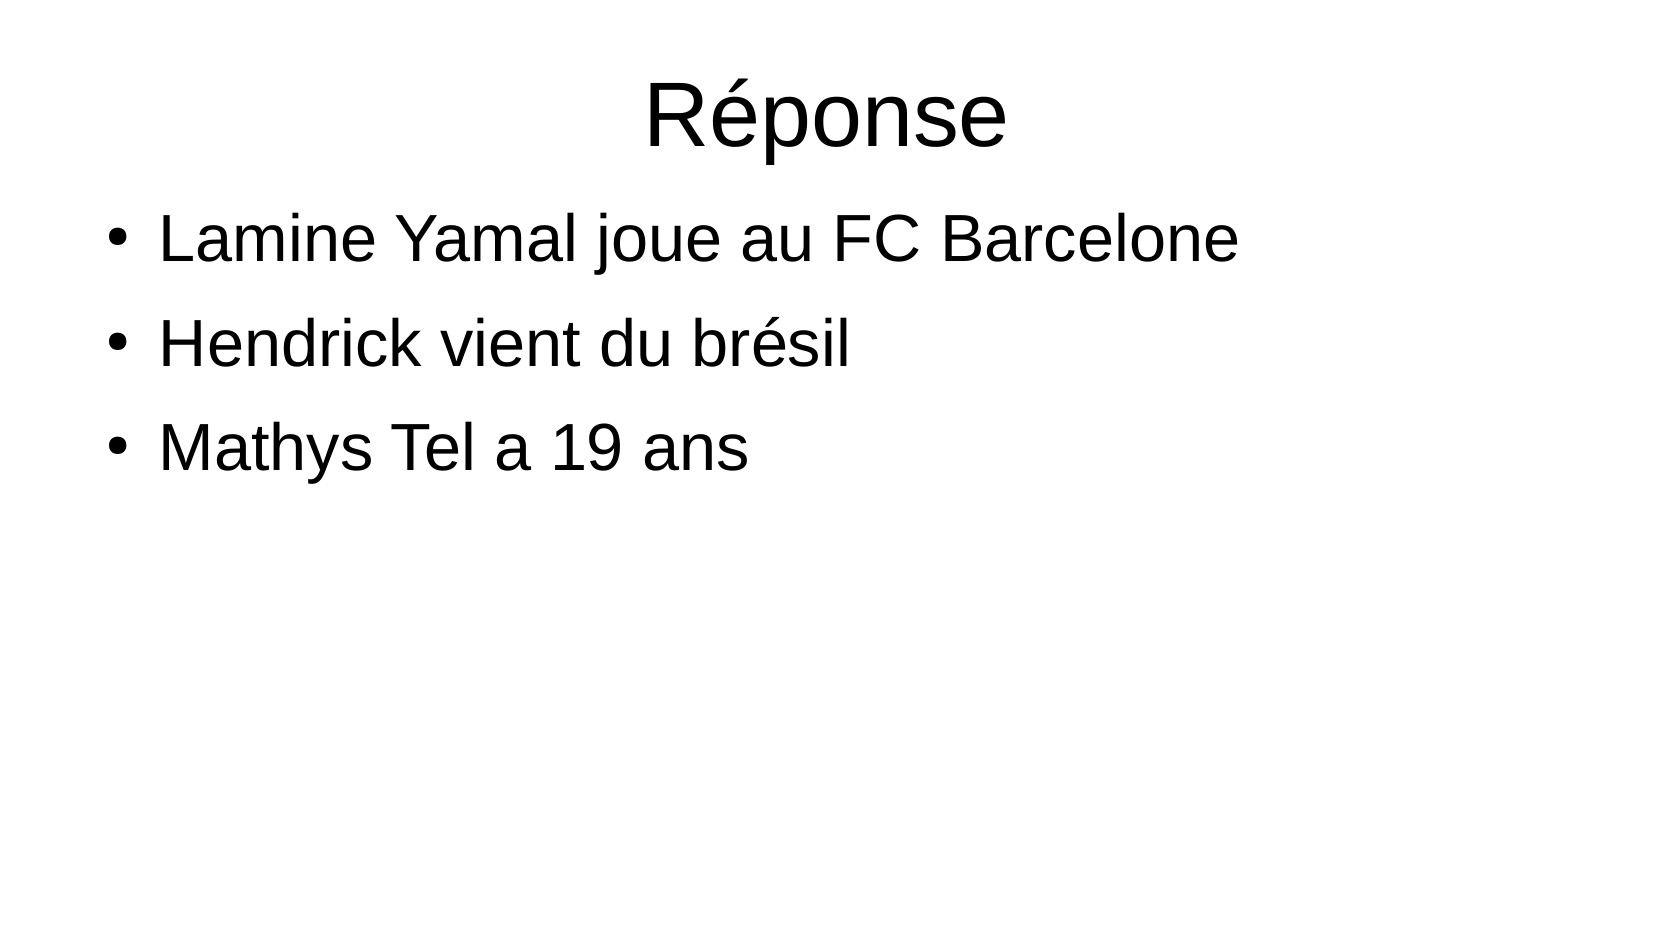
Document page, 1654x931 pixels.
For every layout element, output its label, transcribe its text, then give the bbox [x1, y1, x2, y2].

list Lamine Yamal joue au FC Barcelone Hendrick vient du brésil Mathys Tel a 19 ans [88, 201, 1577, 741]
title Réponse [82, 37, 1571, 193]
